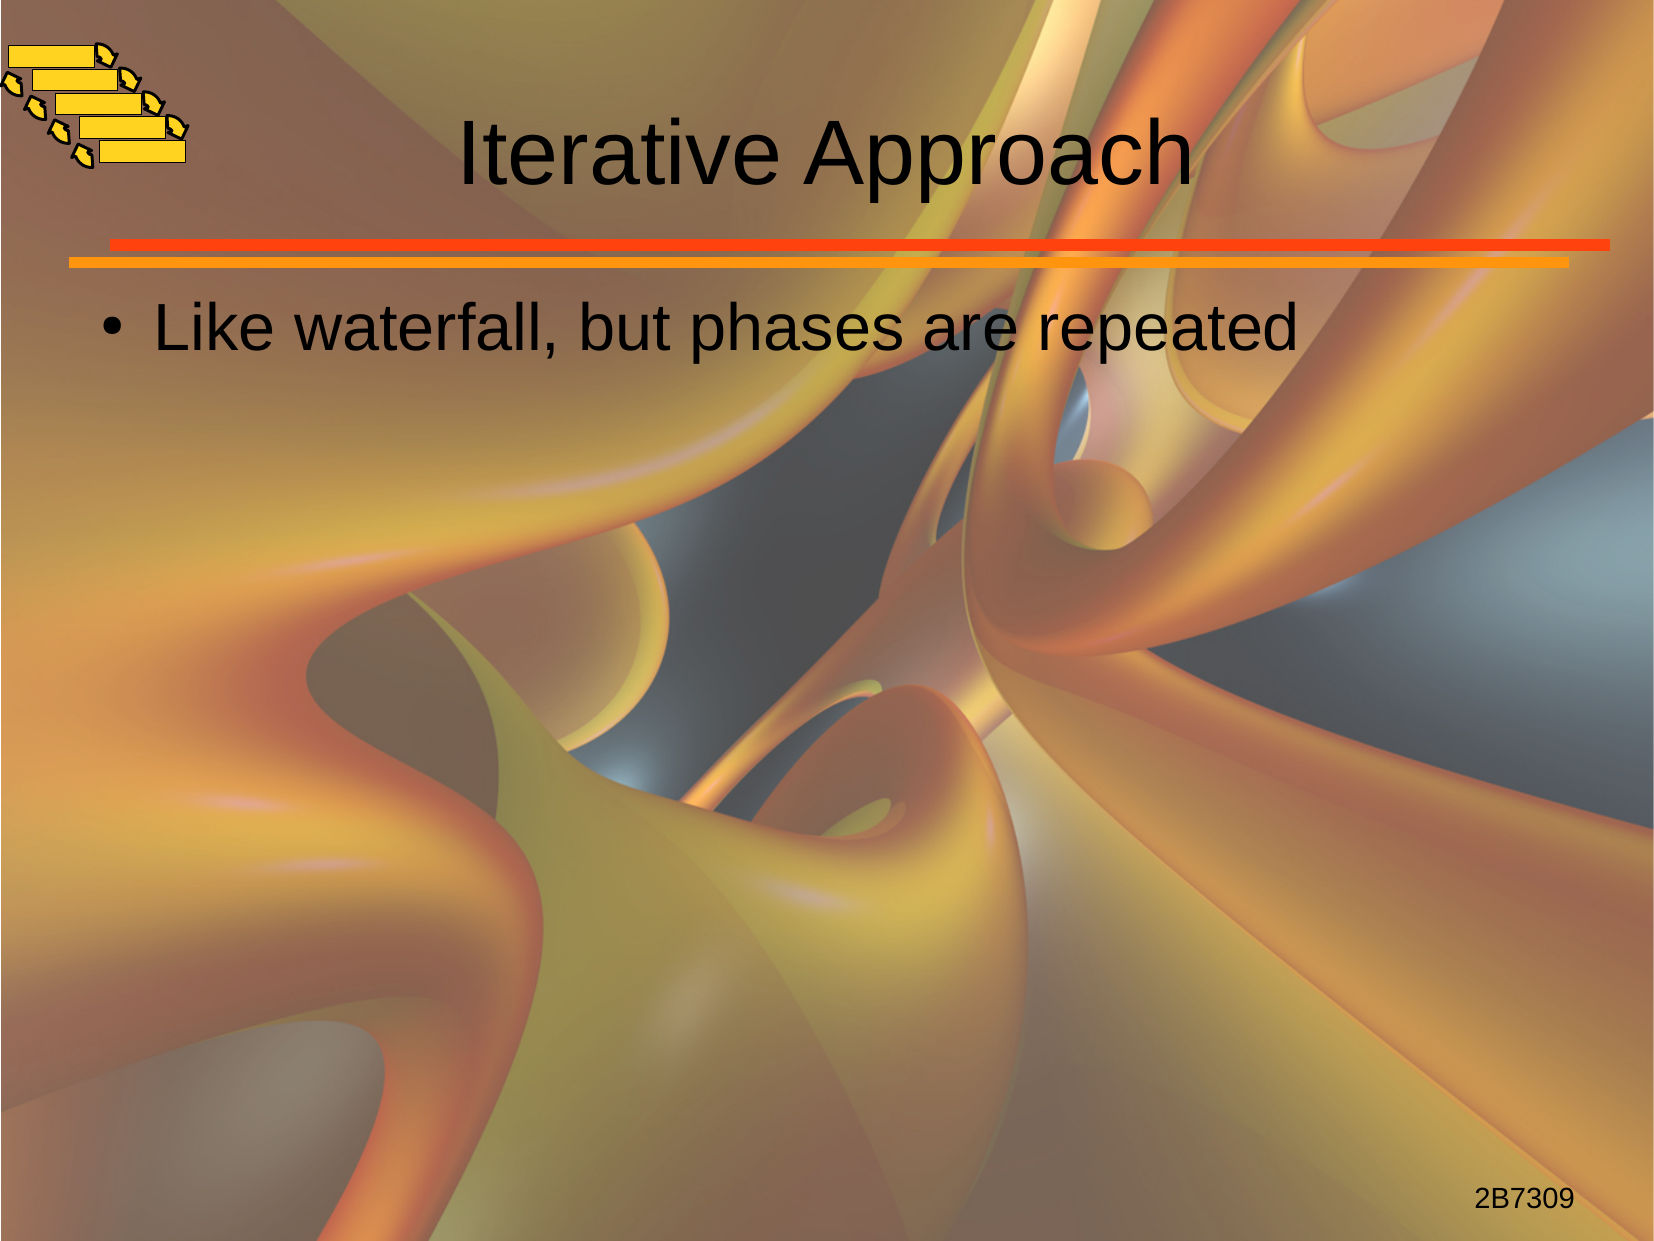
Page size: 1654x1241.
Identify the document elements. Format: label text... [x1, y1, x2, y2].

title Iterative Approach [82, 49, 1571, 257]
text_box [32, 69, 118, 91]
text_box [79, 91, 189, 163]
text_box [48, 119, 70, 144]
text_box [96, 43, 118, 68]
text_box [0, 72, 23, 96]
text_box [24, 96, 46, 120]
text_box [8, 45, 95, 68]
text_box [71, 144, 93, 168]
text_box [119, 68, 141, 92]
text_box [55, 93, 142, 115]
list Like waterfall, but phases are repeated [82, 290, 1571, 1109]
